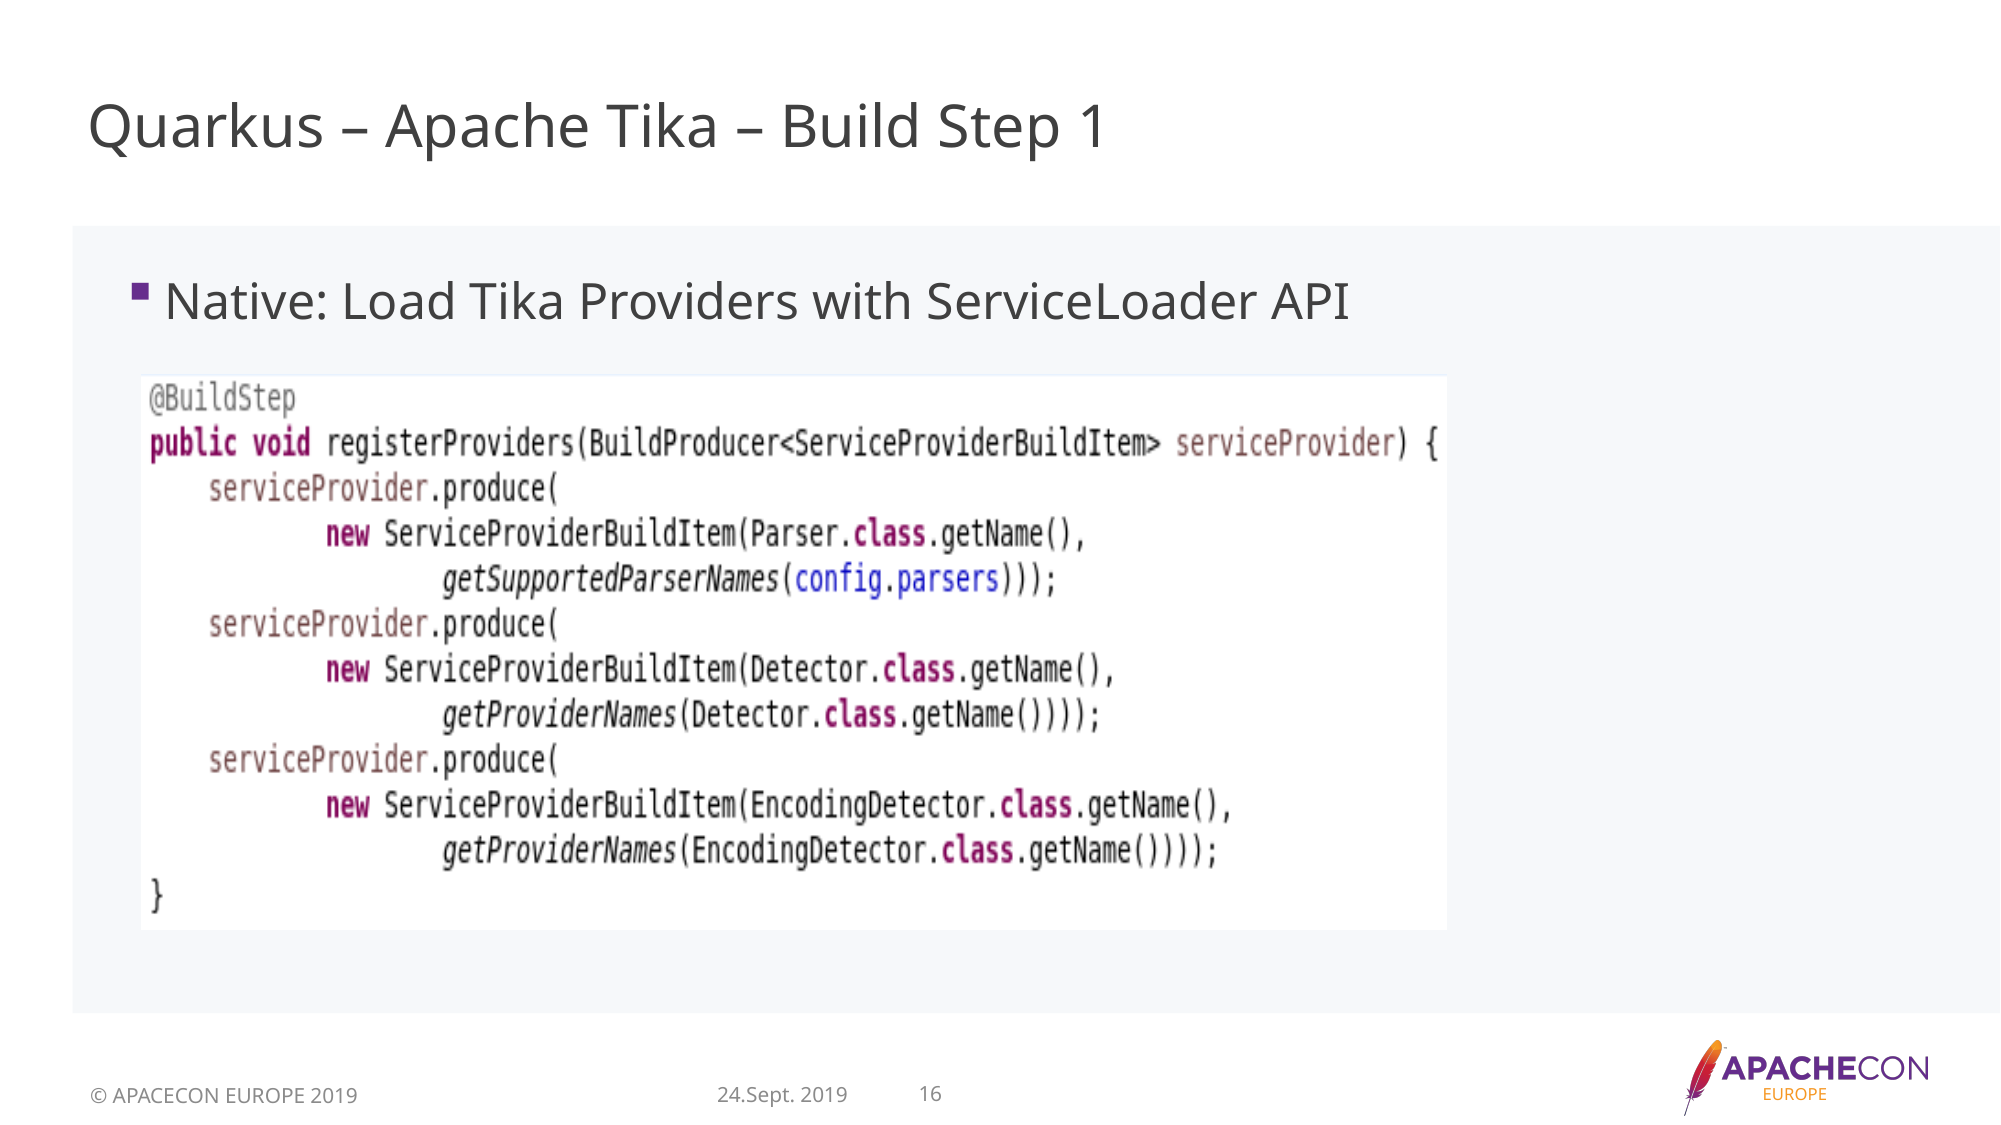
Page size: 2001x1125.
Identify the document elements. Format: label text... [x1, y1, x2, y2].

slide_number 24.Sept. 2019 [693, 1065, 871, 1124]
picture [141, 374, 1447, 931]
title Quarkus – Apache Tika – Build Step 1 [72, 80, 1928, 167]
footer © APACECON EUROPE 2019 [74, 1065, 686, 1125]
slide_number <number> [878, 1065, 957, 1124]
list Native: Load Tika Providers with ServiceLoader API [112, 261, 1928, 976]
picture [1684, 1040, 1928, 1116]
